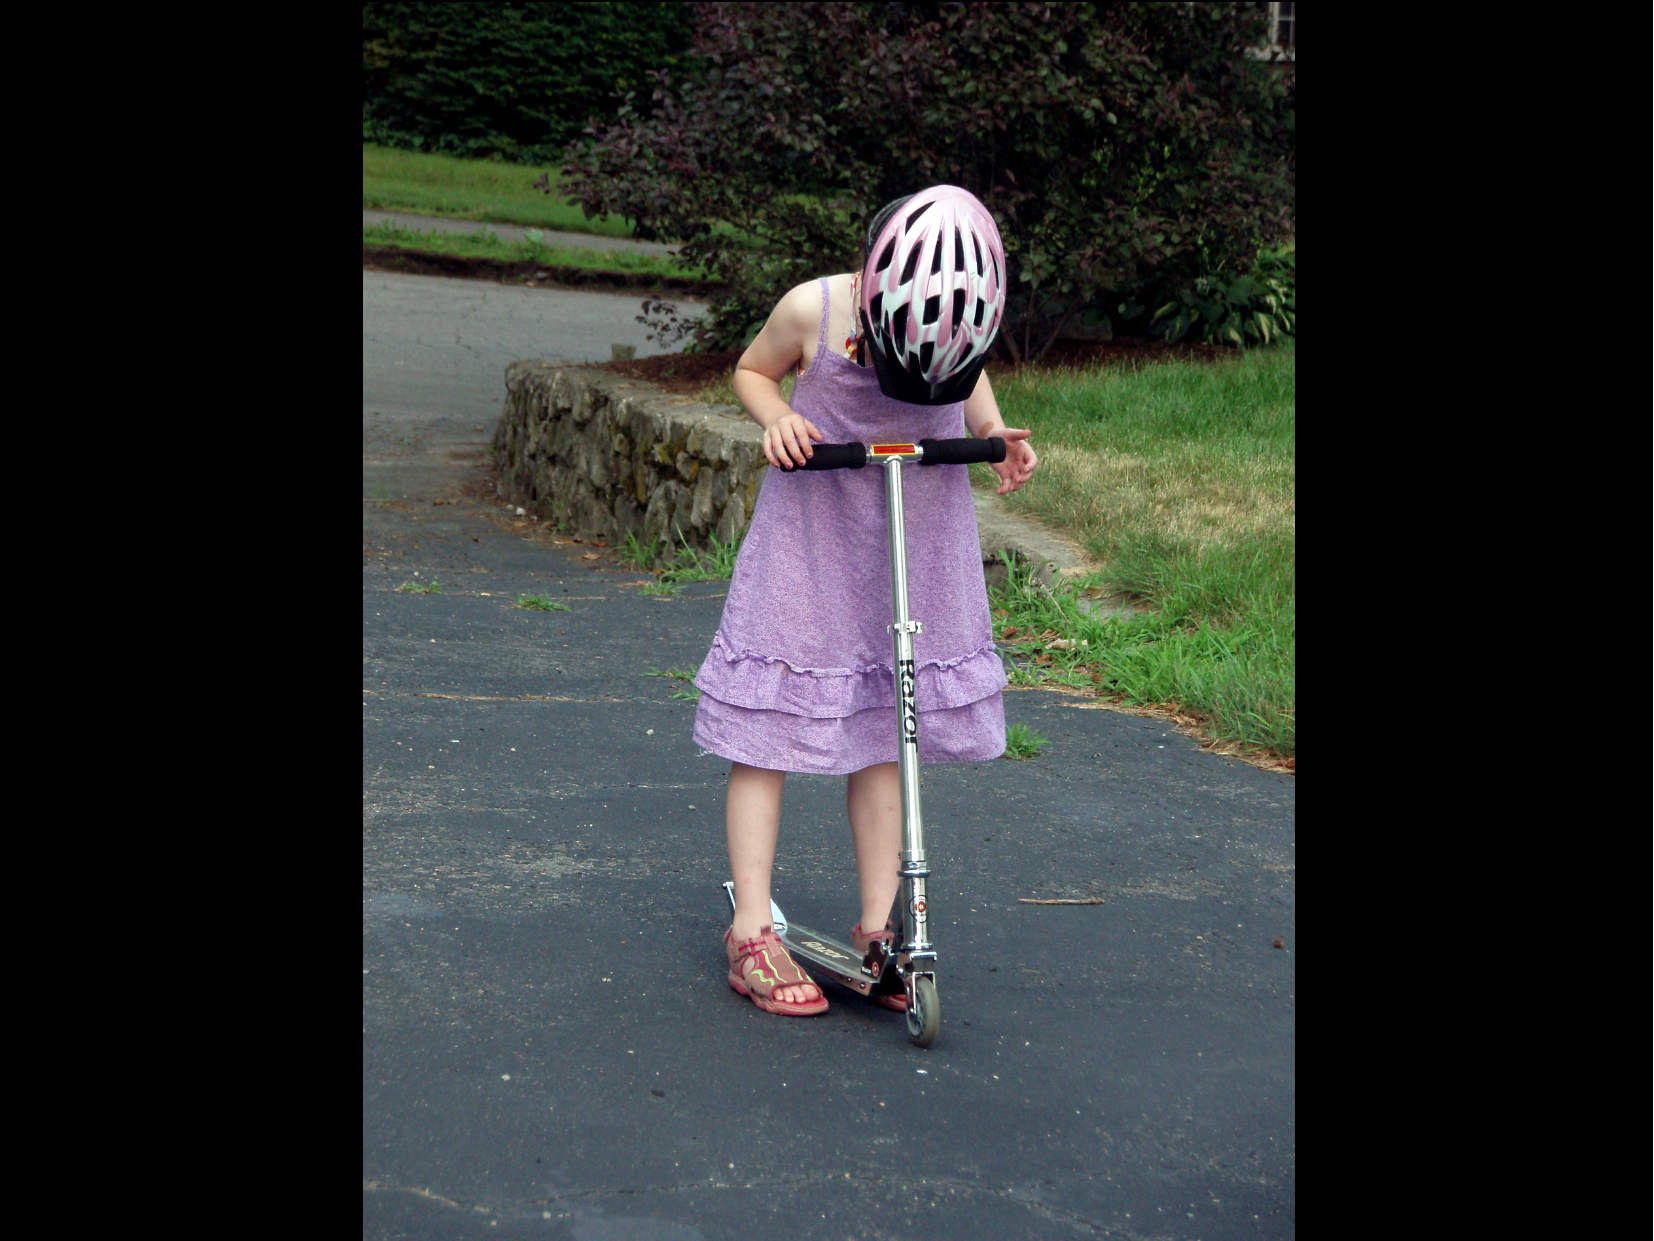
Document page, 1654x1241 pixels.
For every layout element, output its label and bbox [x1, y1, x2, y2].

picture [363, 2, 1295, 1241]
